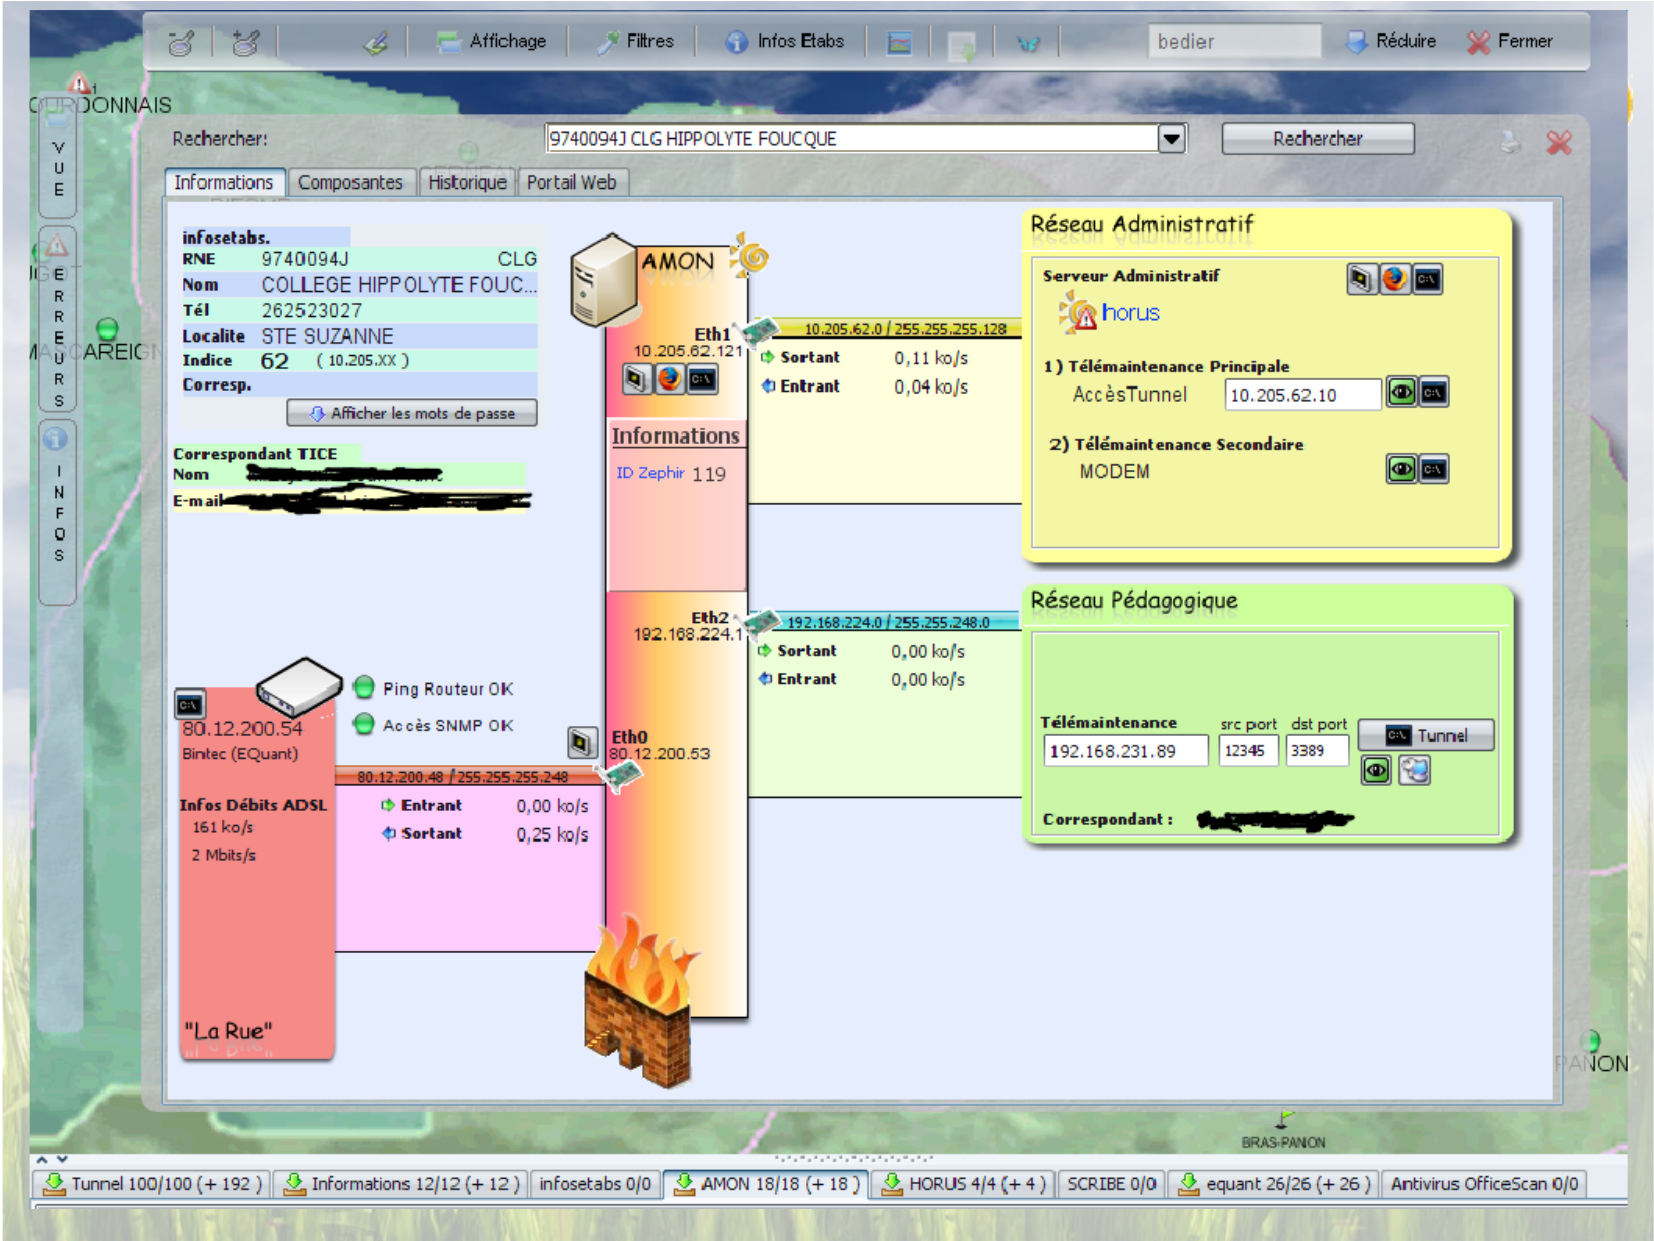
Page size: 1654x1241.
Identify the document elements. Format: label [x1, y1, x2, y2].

picture [2, 1, 1654, 1241]
text_box [30, 11, 1628, 1209]
